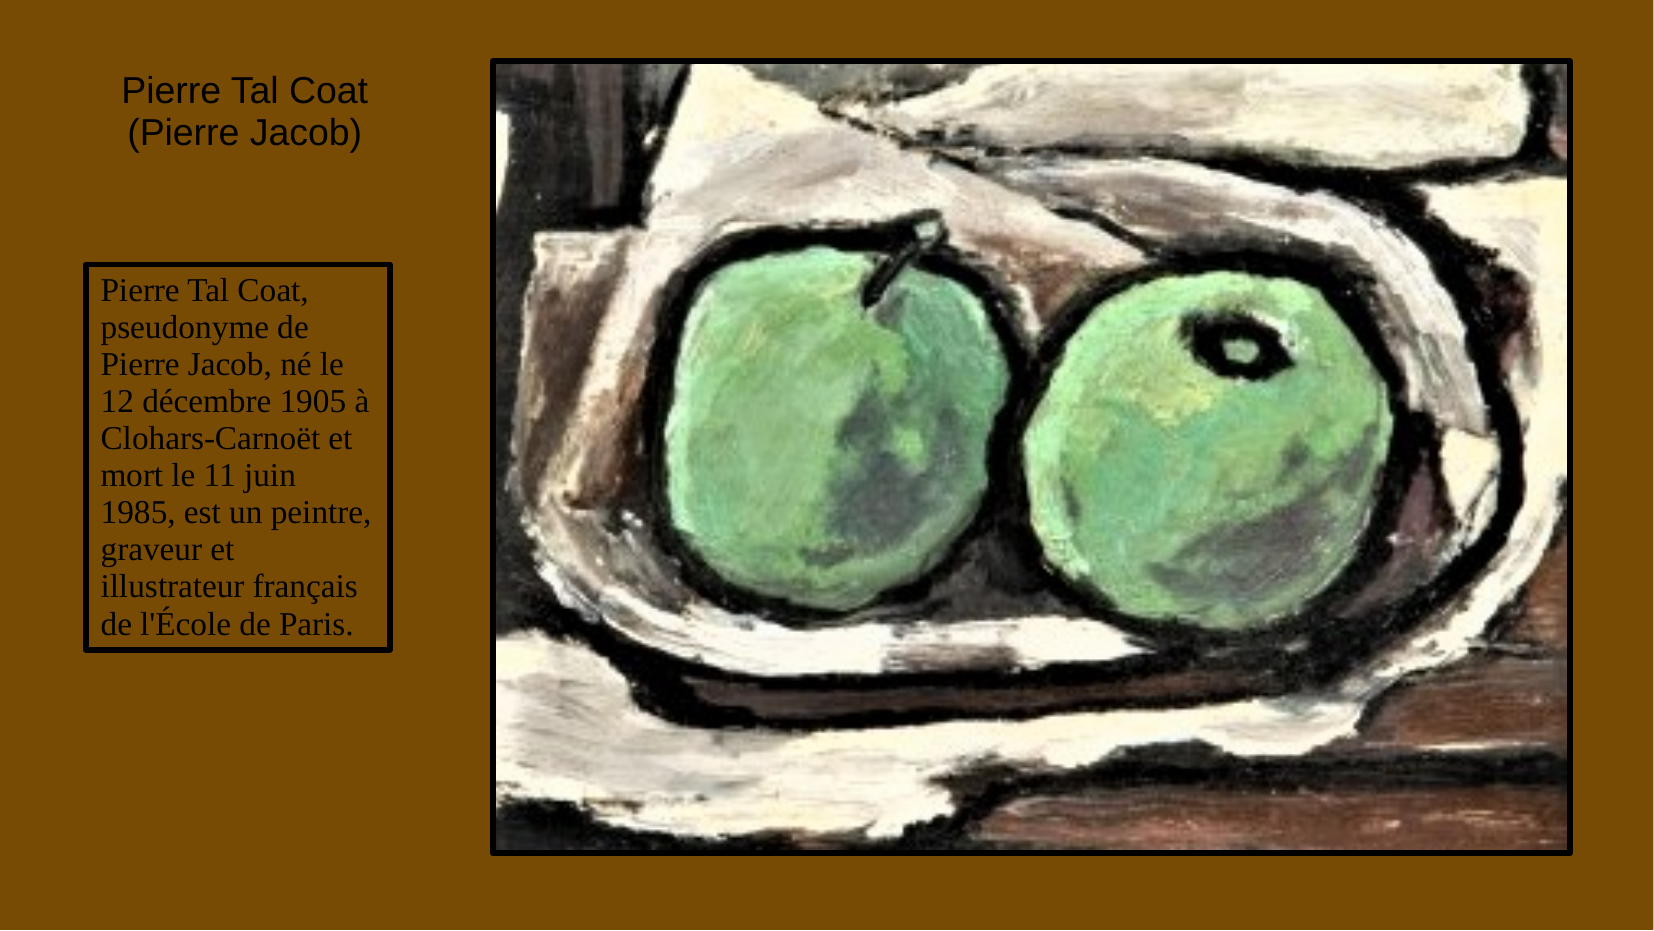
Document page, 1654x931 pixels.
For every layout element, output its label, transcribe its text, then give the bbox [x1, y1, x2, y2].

title Pierre Tal Coat (Pierre Jacob) [106, 69, 384, 154]
picture [496, 63, 1567, 851]
text_box Pierre Tal Coat, pseudonyme de Pierre Jacob, né le 12 décembre 1905 à Clohars-Carnoët et mort le 11 juin 1985, est un peintre, graveur et illustrateur français de l'École de Paris. [85, 264, 390, 650]
